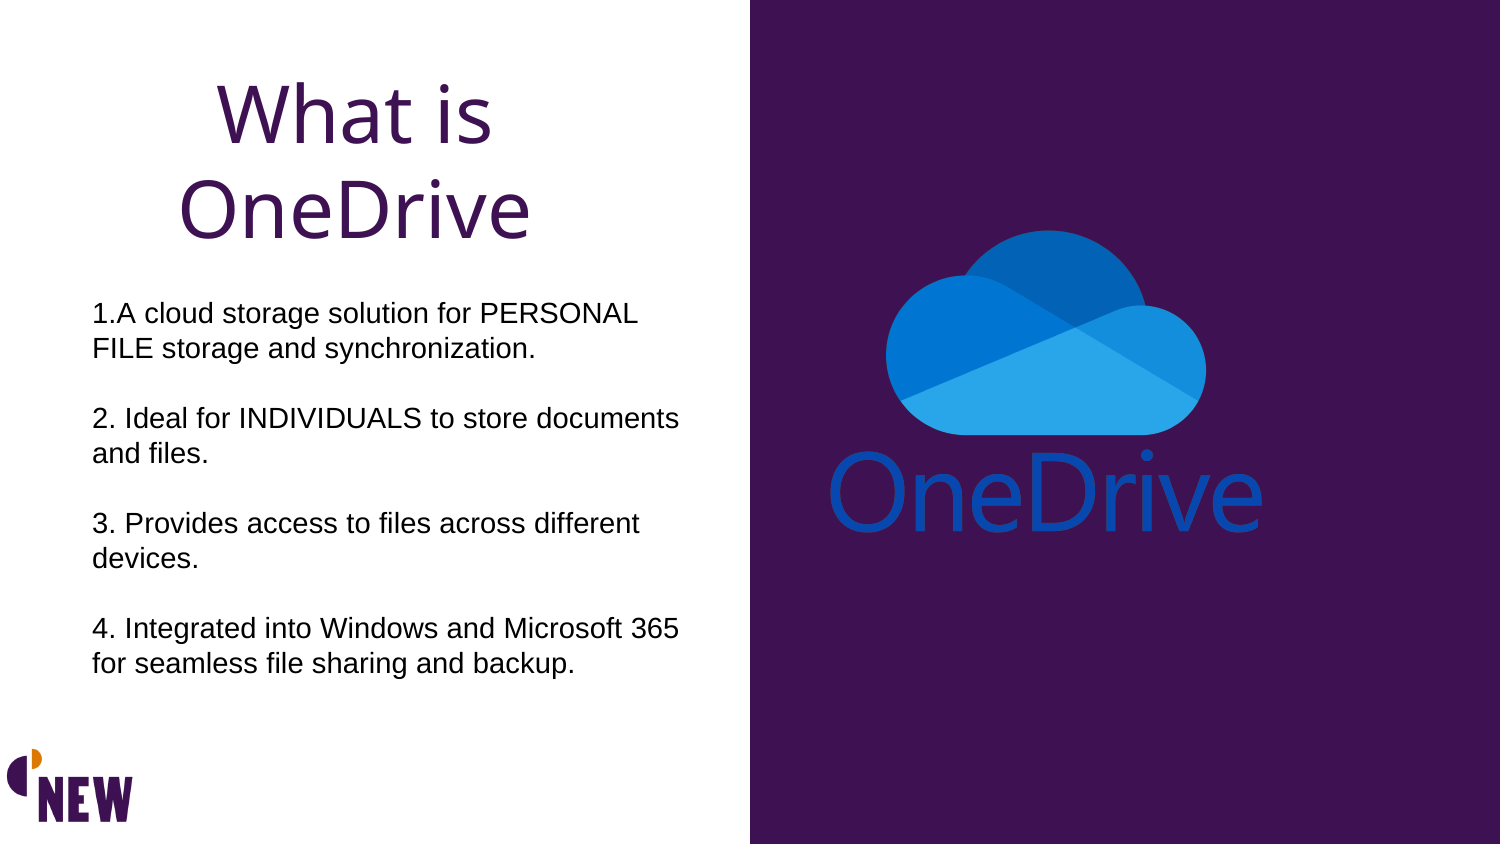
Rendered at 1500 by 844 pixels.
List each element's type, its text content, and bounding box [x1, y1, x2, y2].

picture [769, 226, 1323, 537]
title What is OneDrive [23, 46, 687, 271]
text_box 1.A cloud storage solution for PERSONAL FILE storage and synchronization. 2. Ideal for INDIVIDUALS to store documents and files. 3. Provides access to files across different devices. 4. Integrated into Windows and Microsoft 365 for seamless file sharing and backup. [77, 286, 708, 691]
